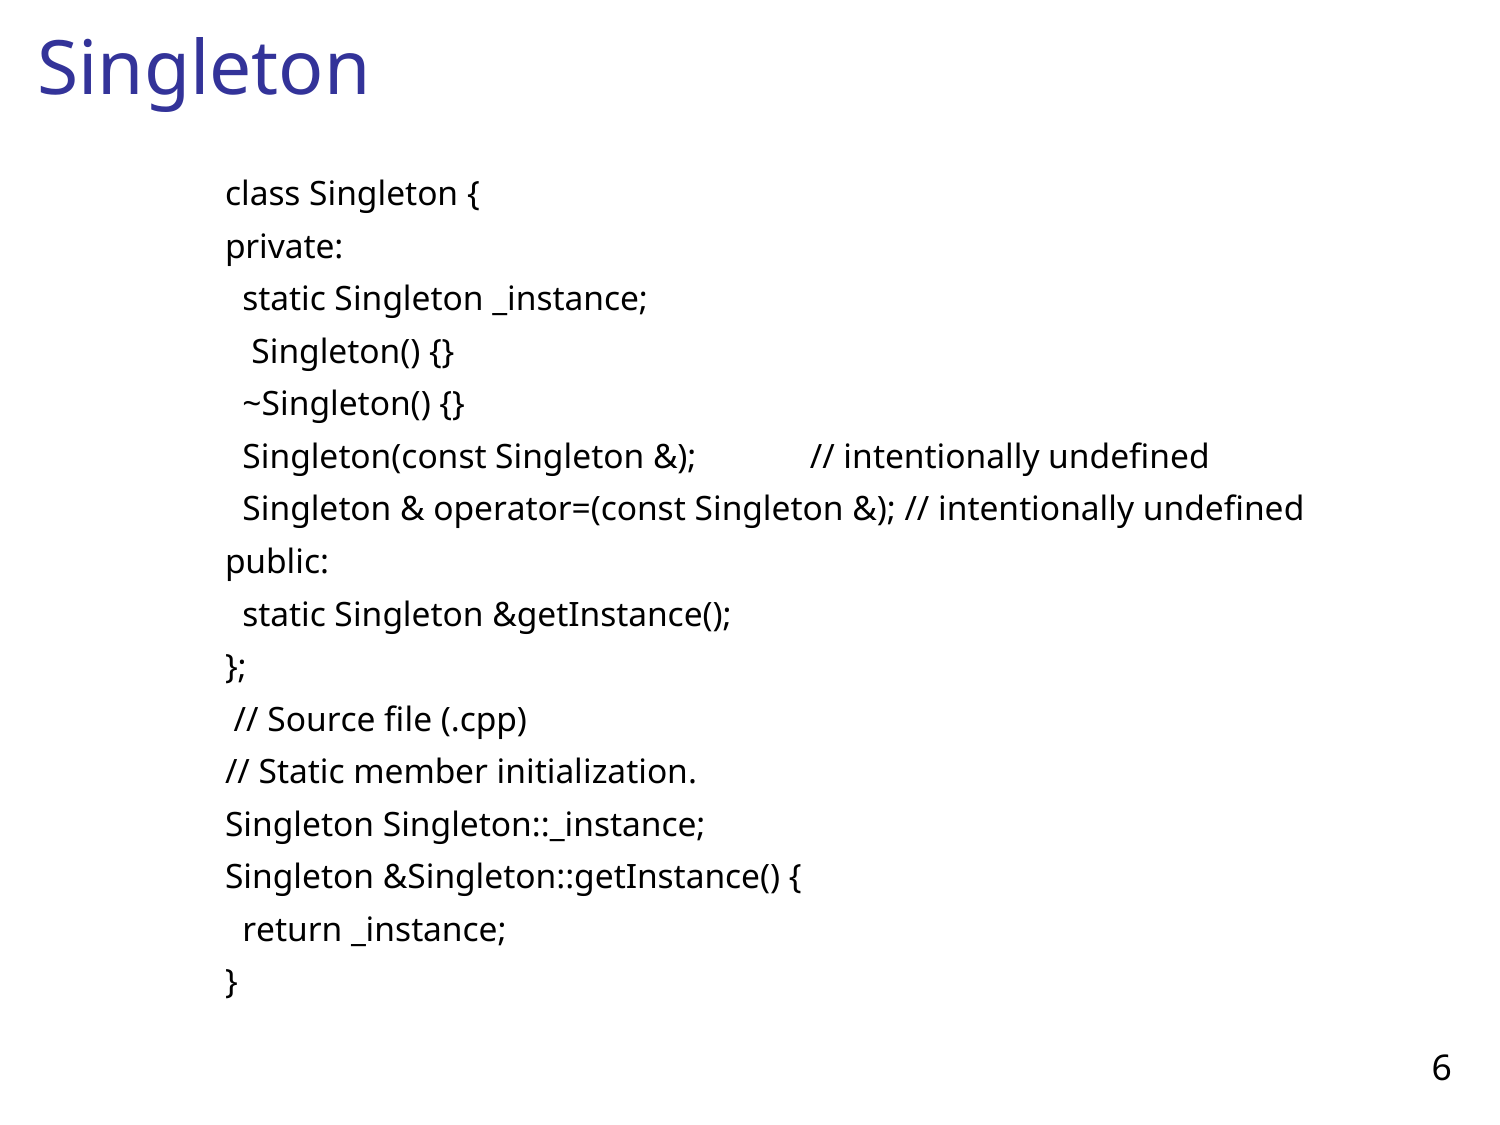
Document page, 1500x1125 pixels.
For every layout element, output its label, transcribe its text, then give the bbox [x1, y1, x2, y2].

list class Singleton { private: static Singleton _instance; Singleton() {} ~Singleton() {} Singleton(const Singleton &); // intentionally undefined Singleton & operator=(const Singleton &); // intentionally undefined public: static Singleton &getInstance(); }; // Source file (.cpp) // Static member initialization. Singleton Singleton::_instance; Singleton &Singleton::getInstance() { return _instance; } [225, 169, 1463, 1013]
title Singleton [37, 0, 1466, 131]
